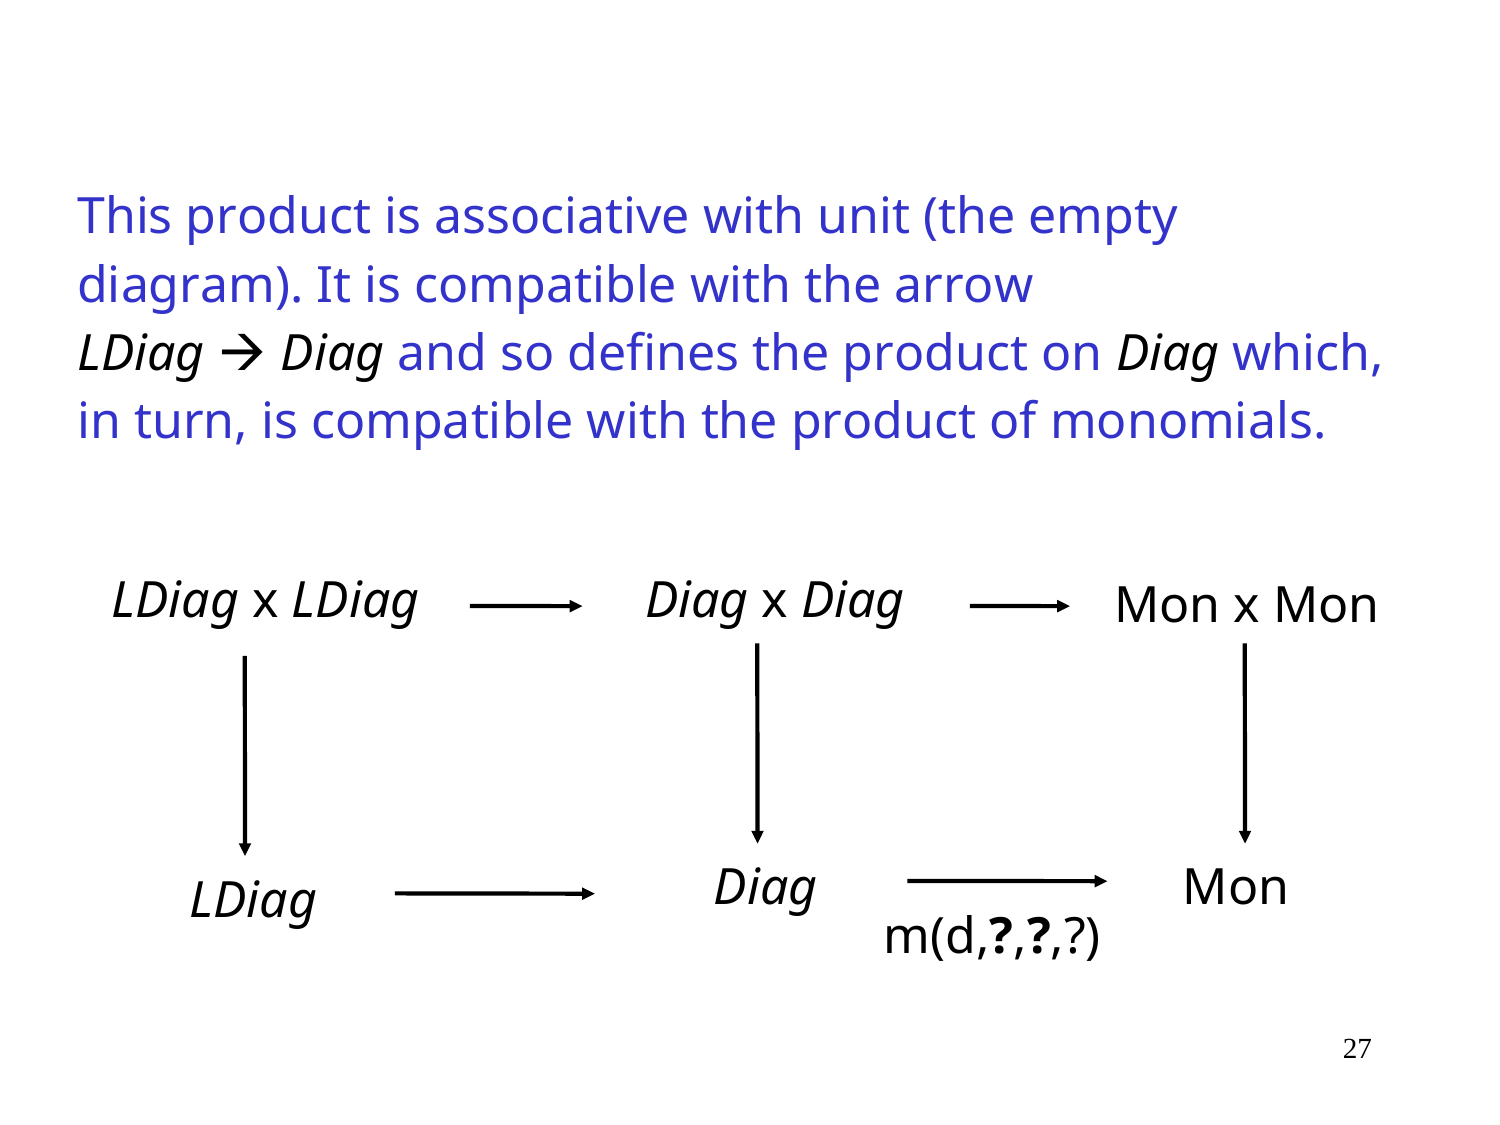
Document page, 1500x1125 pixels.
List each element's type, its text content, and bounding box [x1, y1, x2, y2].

text_box Diag [698, 843, 833, 928]
text_box This product is associative with unit (the empty diagram). It is compatible with the arrow LDiag  Diag and so defines the product on Diag which, in turn, is compatible with the product of monomials. [62, 172, 1447, 462]
text_box Mon x Mon [1099, 561, 1395, 645]
text_box Mon [1167, 843, 1305, 928]
text_box LDiag [174, 855, 333, 940]
text_box Diag x Diag [630, 555, 920, 640]
text_box m(d,?,?,?) [869, 892, 1168, 968]
text_box LDiag x LDiag [96, 555, 435, 640]
